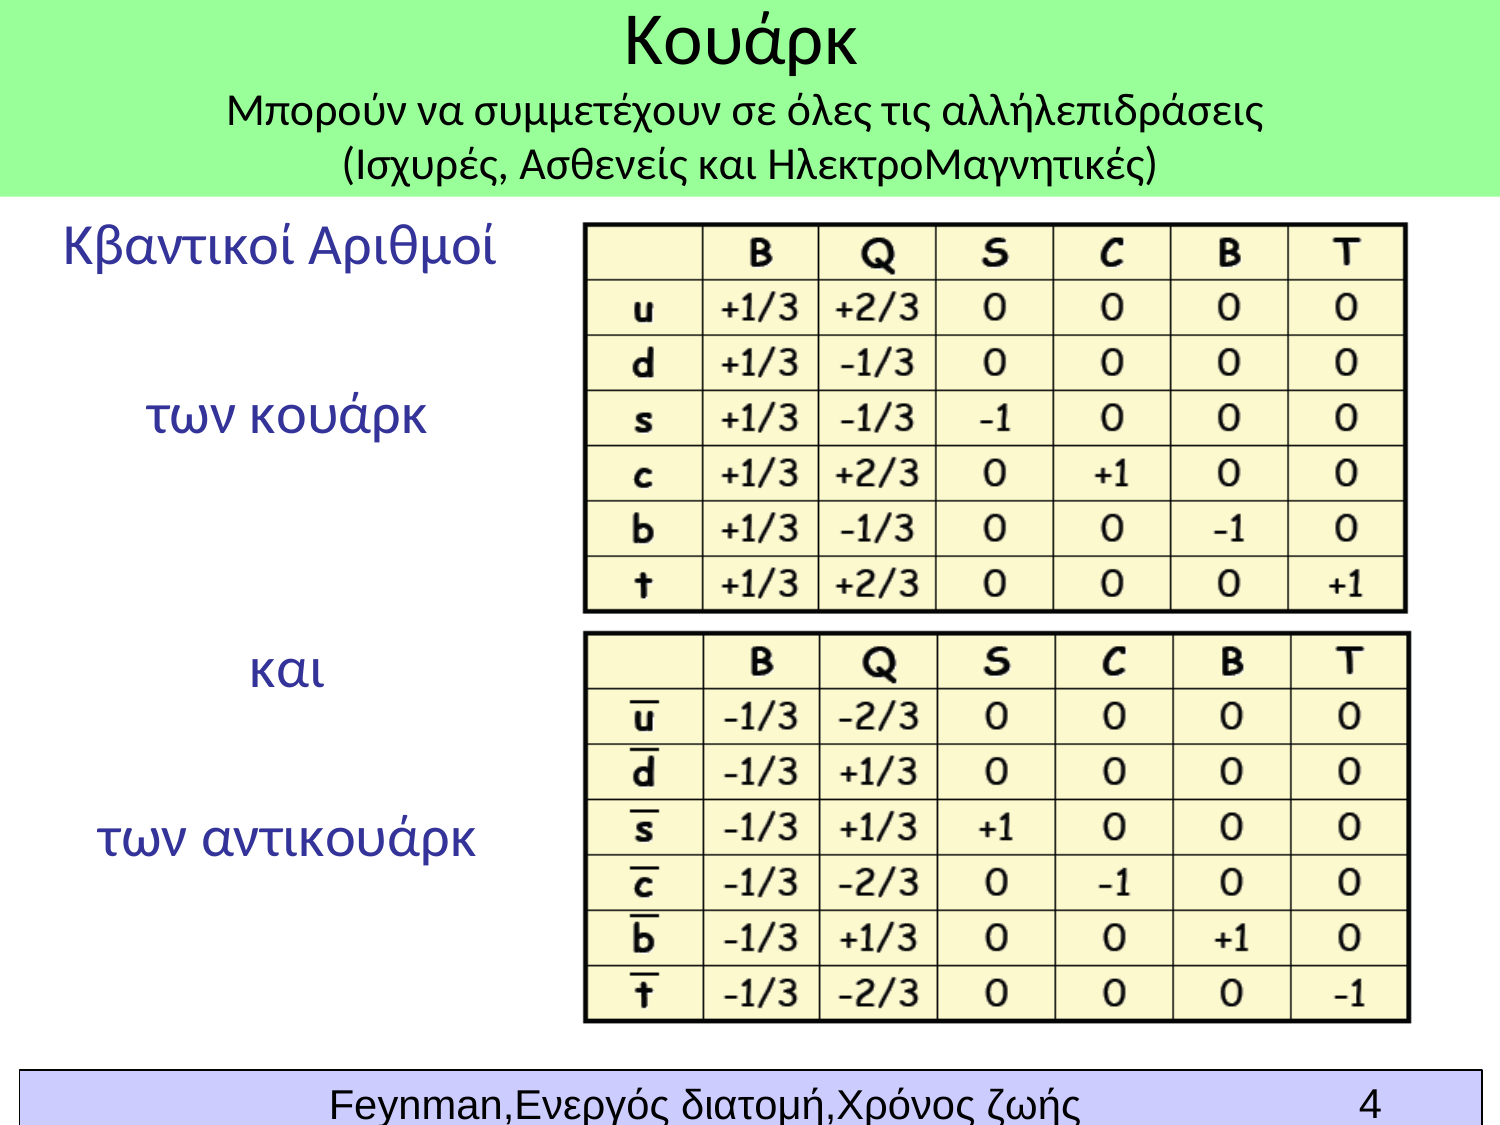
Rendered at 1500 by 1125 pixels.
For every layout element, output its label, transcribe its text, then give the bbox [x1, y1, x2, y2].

picture [580, 221, 1413, 617]
picture [577, 622, 1426, 1039]
text_box Κβαντικοί Αριθμοί των κουάρκ και των αντικουάρκ [41, 199, 535, 1053]
text_box Κουάρκ Μπορούν να συμμετέχουν σε όλες τις αλλήλεπιδράσεις (Iσχυρές, Aσθενείς και ΗλεκτροΜαγνητικές) [0, 0, 1500, 197]
